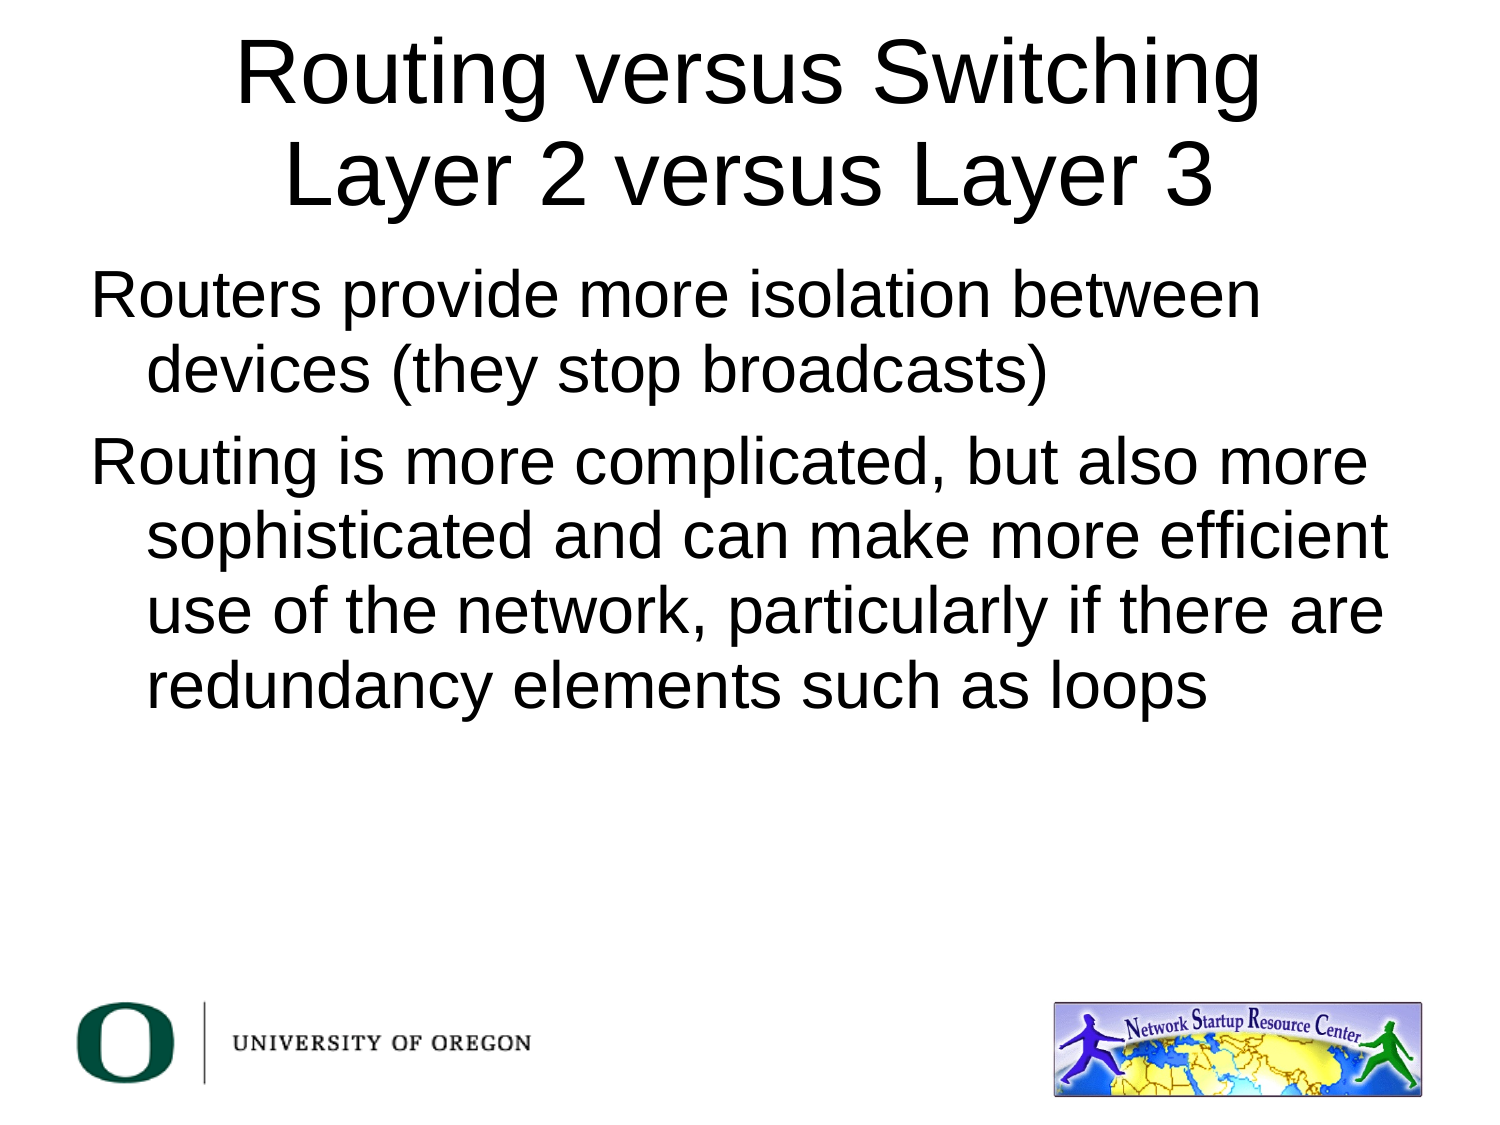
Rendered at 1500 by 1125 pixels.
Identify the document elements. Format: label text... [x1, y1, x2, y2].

picture [62, 998, 546, 1088]
list Routers provide more isolation between devices (they stop broadcasts) Routing is more complicated, but also more sophisticated and can make more efficient use of the network, particularly if there are redundancy elements such as loops [75, 249, 1426, 988]
picture [1050, 999, 1426, 1100]
title Routing versus Switching Layer 2 versus Layer 3 [75, 5, 1426, 241]
